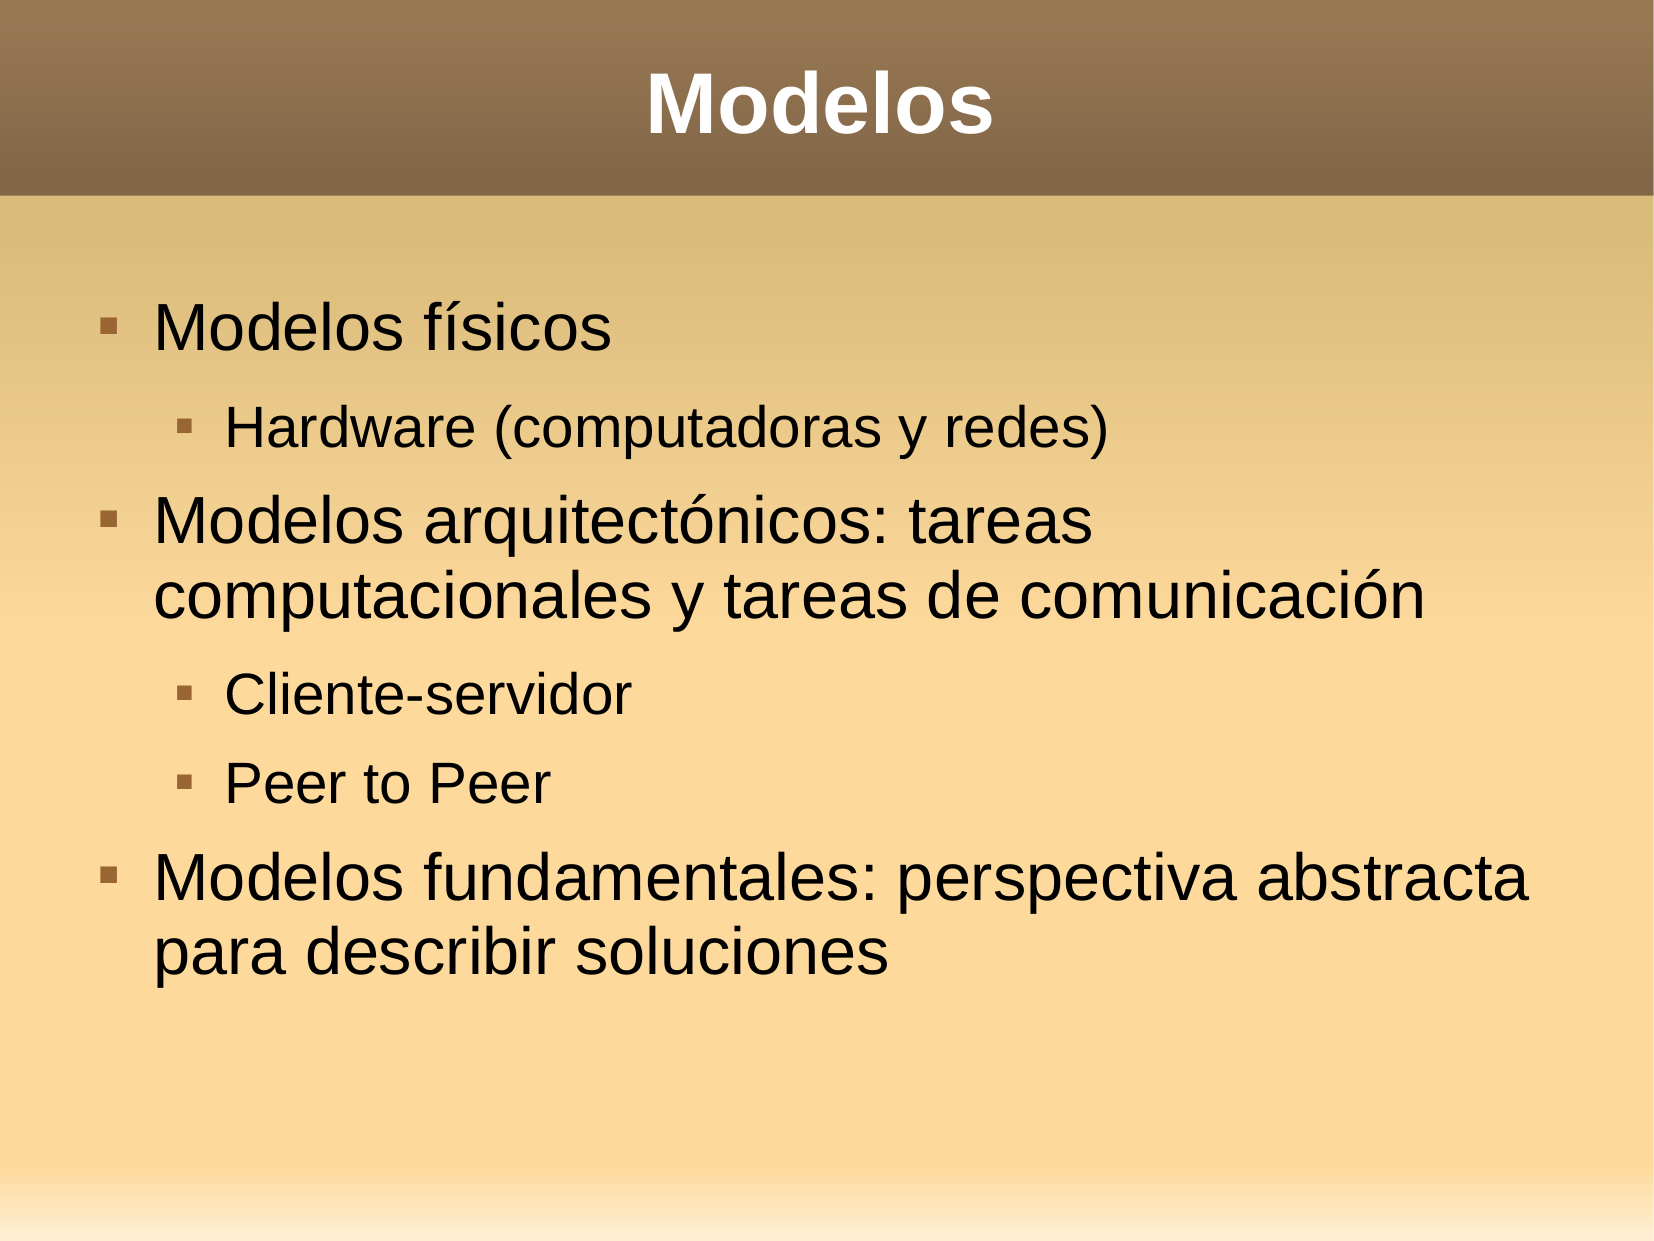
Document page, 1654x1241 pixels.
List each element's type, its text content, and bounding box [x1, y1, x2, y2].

title Modelos [76, 0, 1565, 208]
list Modelos físicos Hardware (computadoras y redes) Modelos arquitectónicos: tareas computacionales y tareas de comunicación Cliente-servidor Peer to Peer Modelos fundamentales: perspectiva abstracta para describir soluciones [82, 290, 1571, 1109]
picture [0, 0, 1654, 1241]
